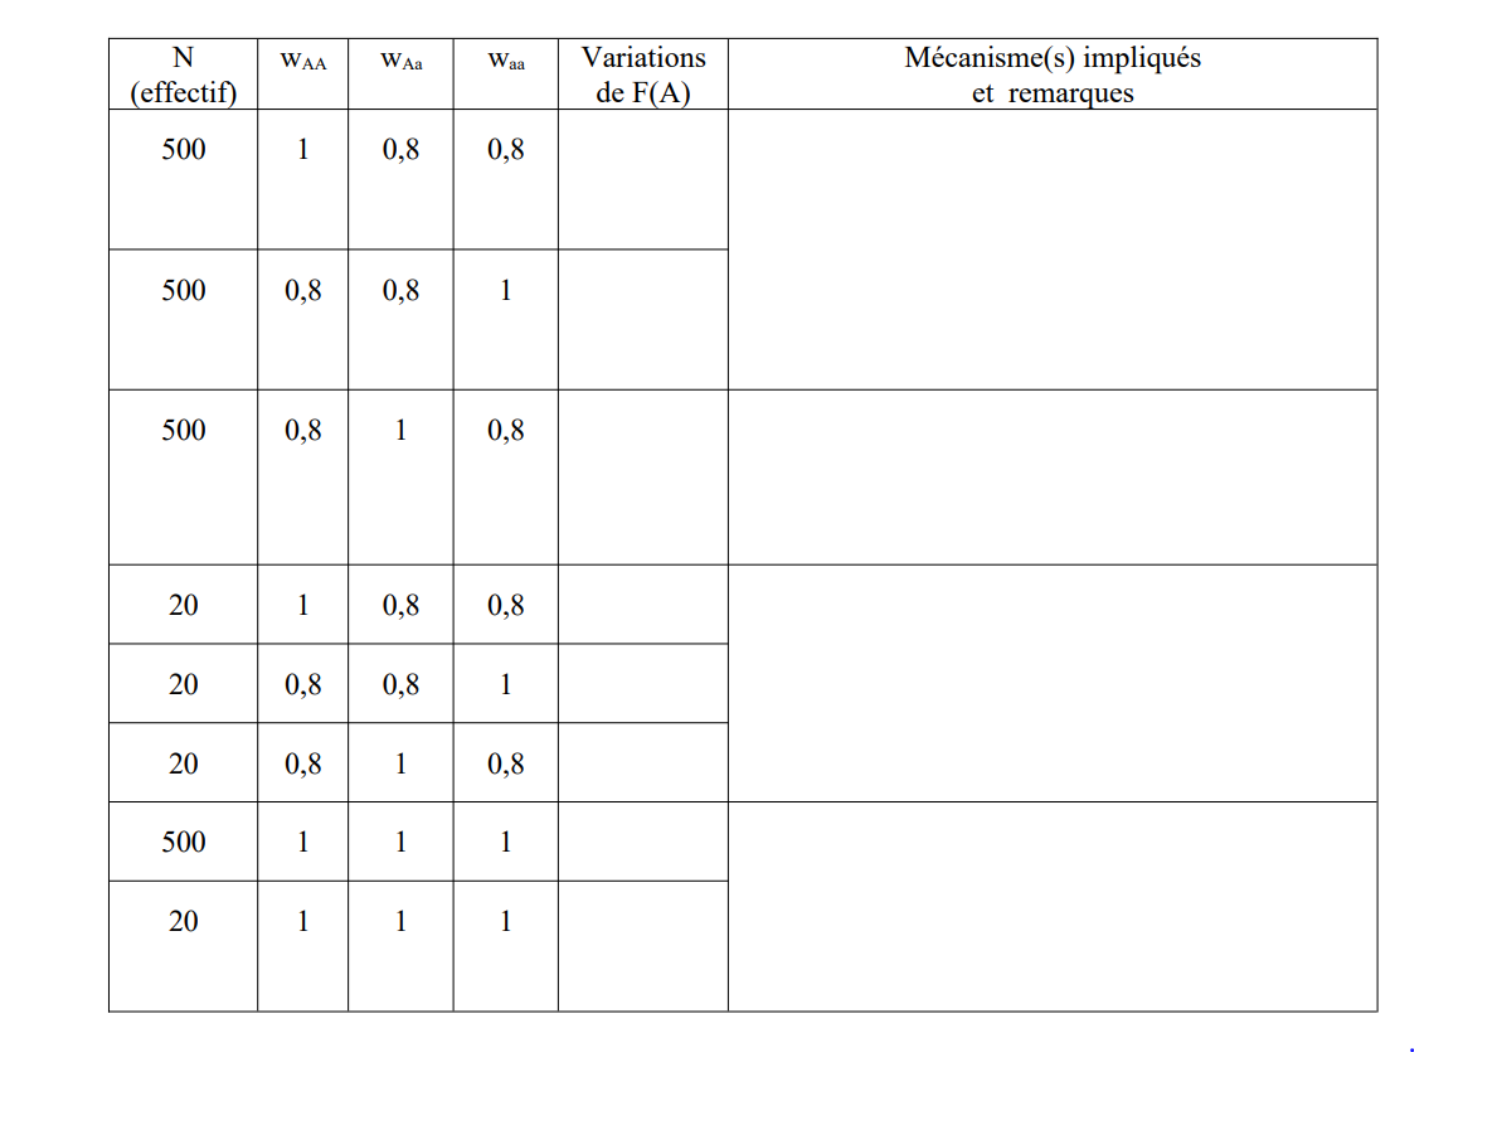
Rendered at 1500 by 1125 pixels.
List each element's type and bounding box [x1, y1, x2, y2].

picture [82, 23, 1414, 1052]
